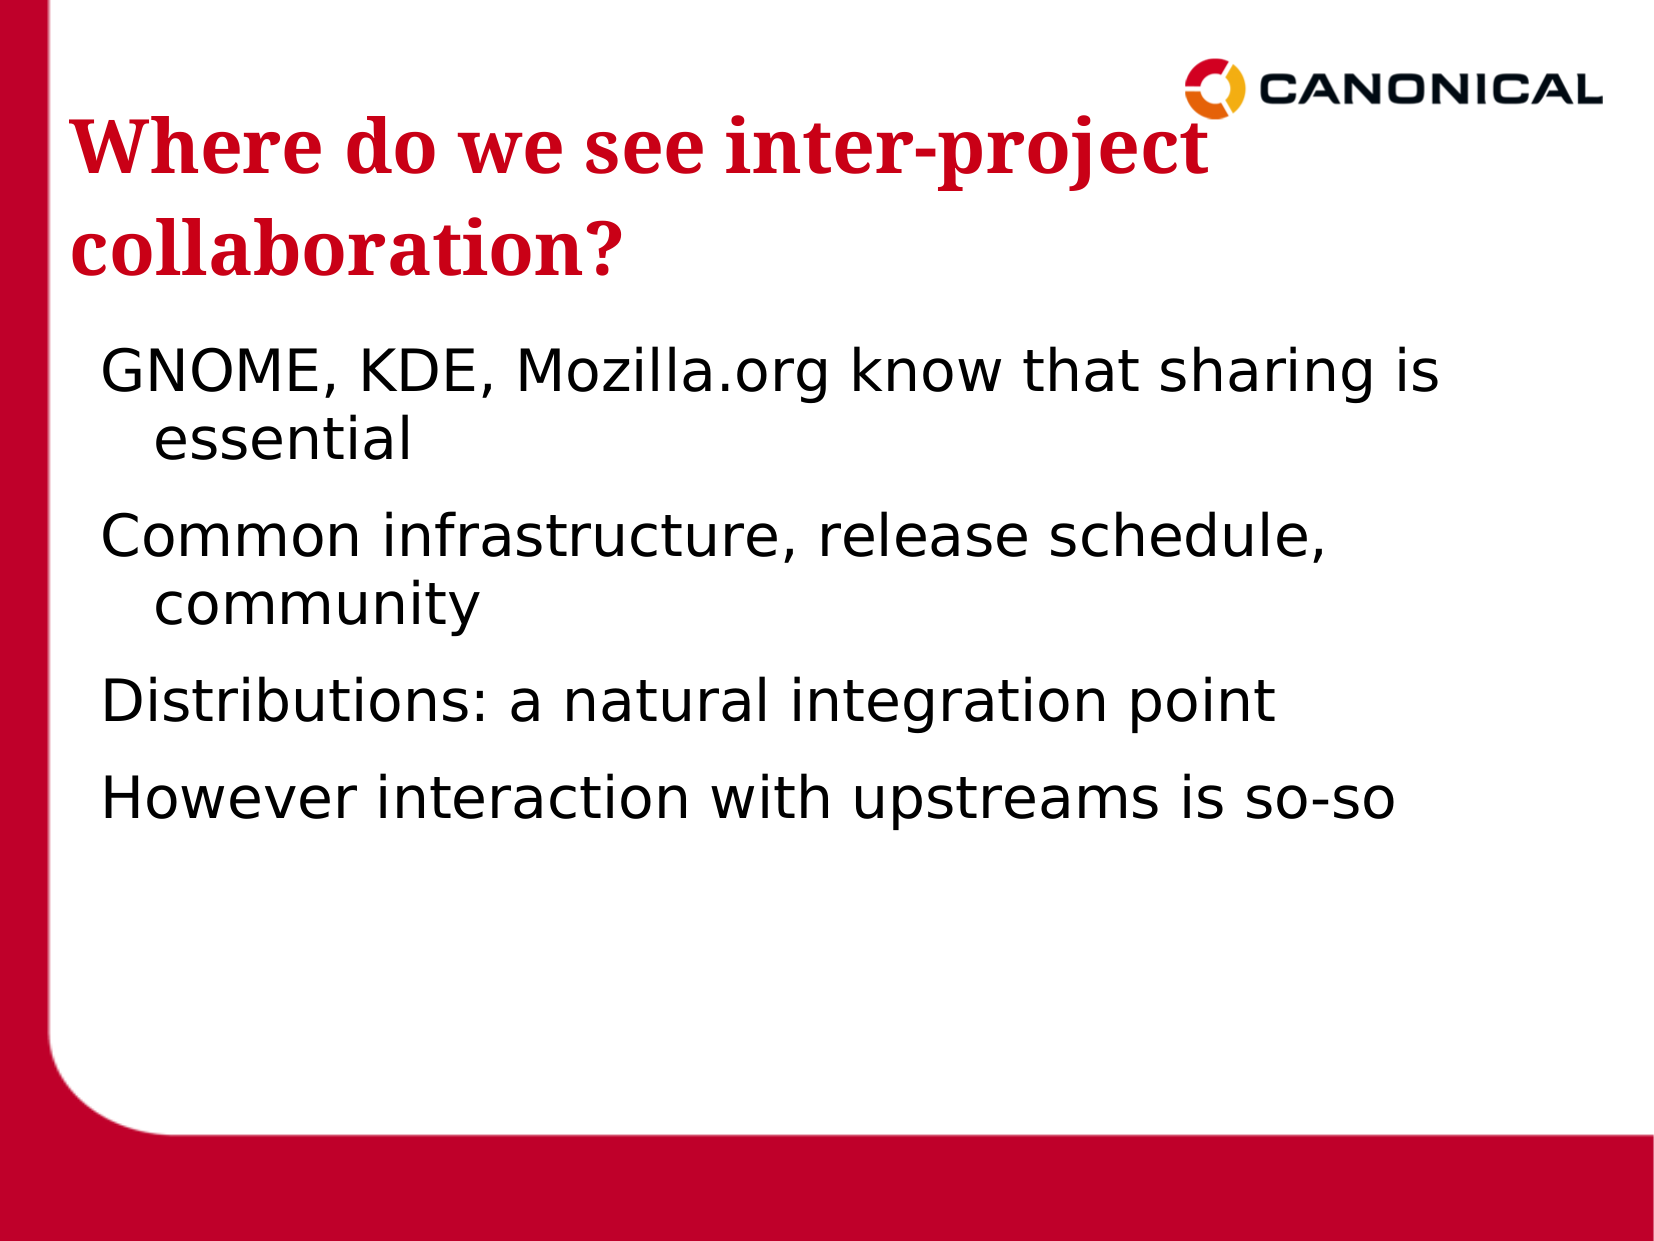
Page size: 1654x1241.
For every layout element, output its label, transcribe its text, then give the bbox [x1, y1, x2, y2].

list GNOME, KDE, Mozilla.org know that sharing is essential Common infrastructure, release schedule, community Distributions: a natural integration point However interaction with upstreams is so-so [82, 337, 1571, 1109]
picture [0, 0, 1654, 1241]
title Where do we see inter-project collaboration? [69, 104, 1559, 286]
